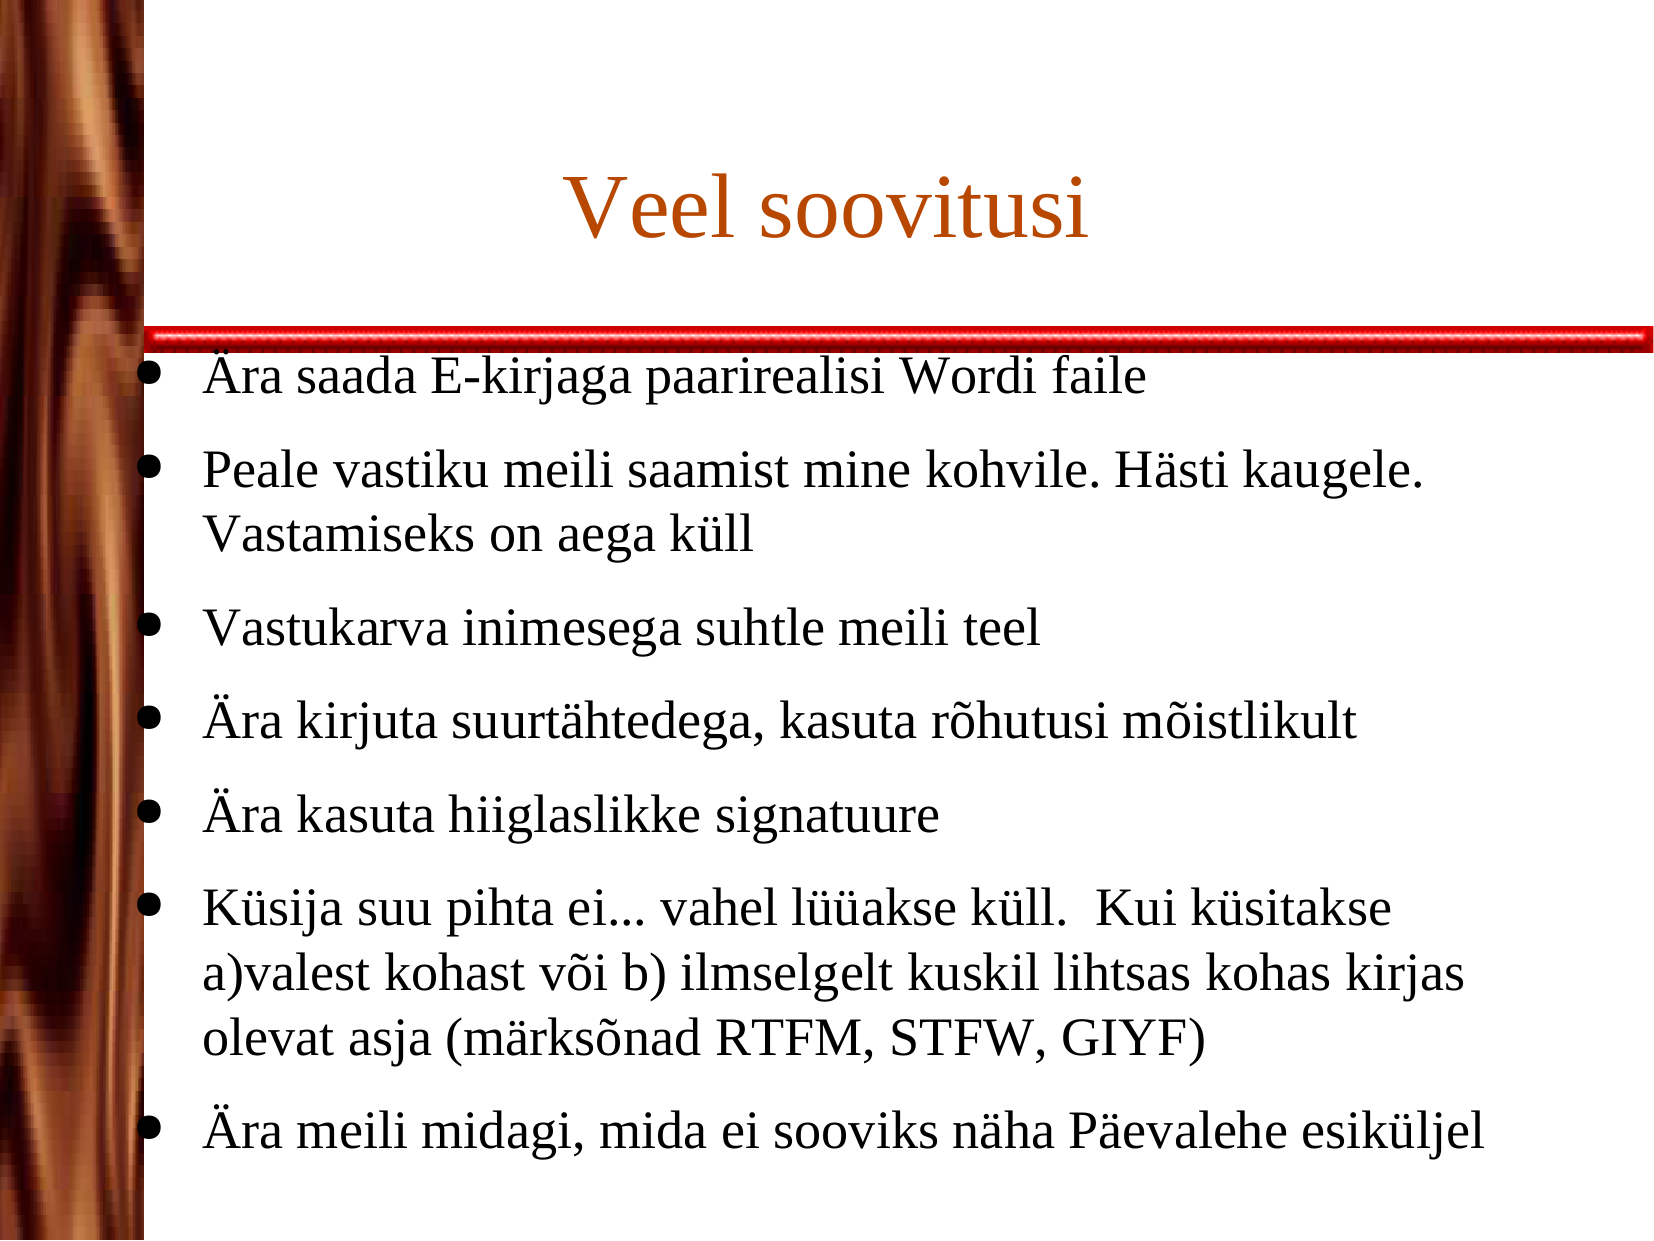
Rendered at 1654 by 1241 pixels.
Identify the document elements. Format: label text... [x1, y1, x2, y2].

list Ära saada E-kirjaga paarirealisi Wordi faile Peale vastiku meili saamist mine kohvile. Hästi kaugele. Vastamiseks on aega küll Vastukarva inimesega suhtle meili teel Ära kirjuta suurtähtedega, kasuta rõhutusi mõistlikult Ära kasuta hiiglaslikke signatuure Küsija suu pihta ei... vahel lüüakse küll. Kui küsitakse a)valest kohast või b) ilmselgelt kuskil lihtsas kohas kirjas olevat asja (märksõnad RTFM, STFW, GIYF) Ära meili midagi, mida ei sooviks näha Päevalehe esiküljel [121, 344, 1533, 1170]
picture [0, 0, 1654, 1240]
title Veel soovitusi [121, 100, 1533, 312]
